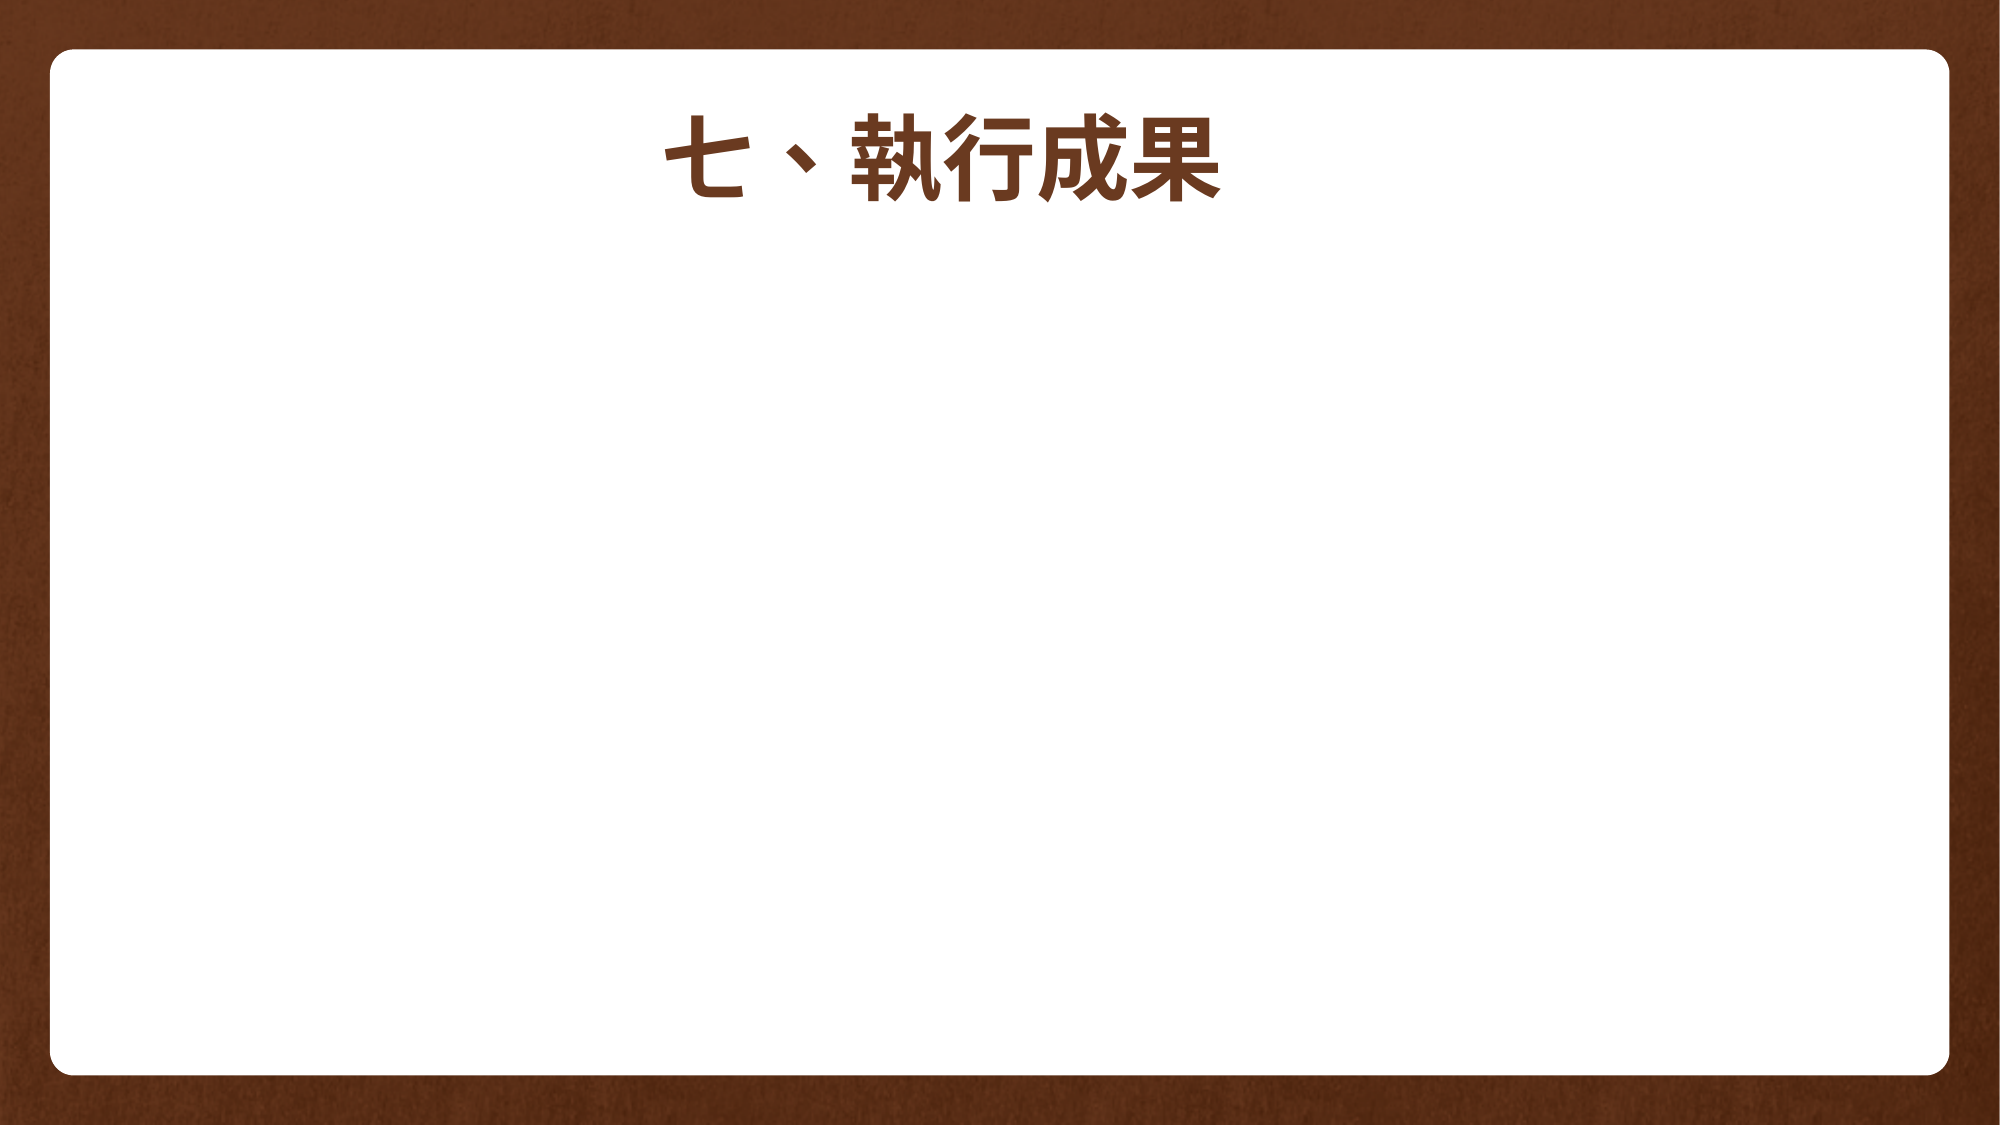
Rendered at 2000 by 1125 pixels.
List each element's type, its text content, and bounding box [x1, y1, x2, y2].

picture [0, 0, 2000, 1125]
title 七、執行成果 [142, 90, 1743, 220]
